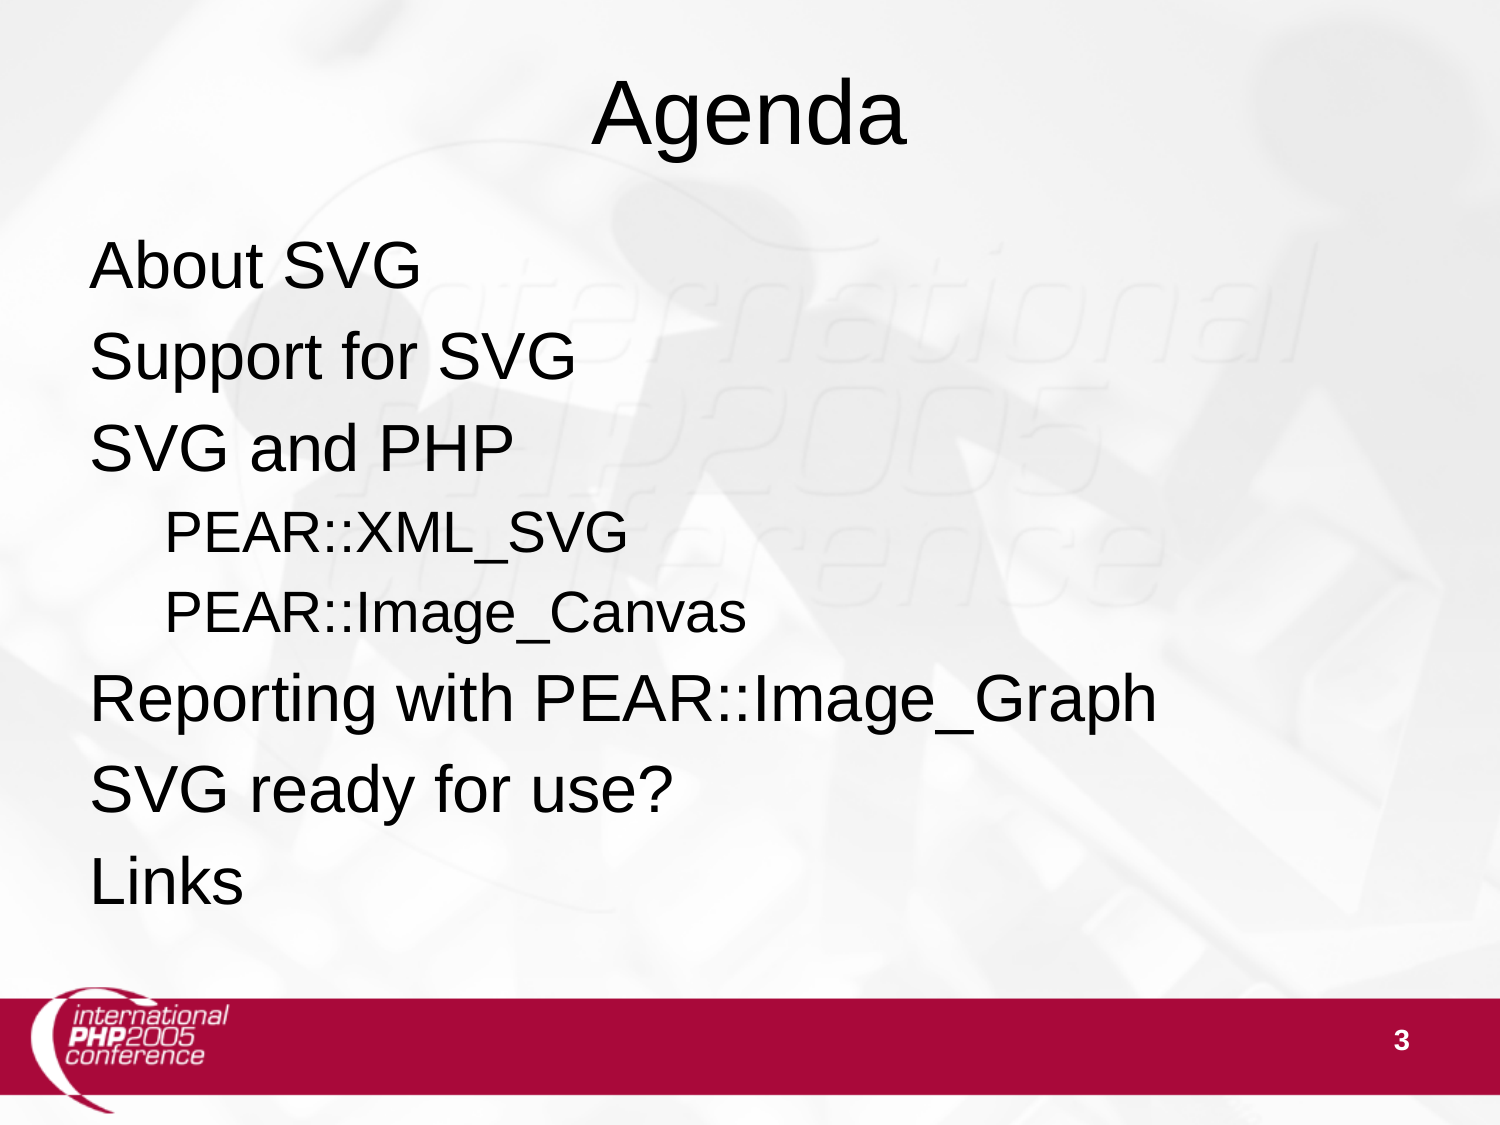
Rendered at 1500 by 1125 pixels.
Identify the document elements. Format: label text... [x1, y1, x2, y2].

list About SVG Support for SVG SVG and PHP PEAR::XML_SVG PEAR::Image_Canvas Reporting with PEAR::Image_Graph SVG ready for use? Links [75, 220, 1426, 977]
picture [0, 0, 1500, 1125]
title Agenda [75, 18, 1426, 207]
